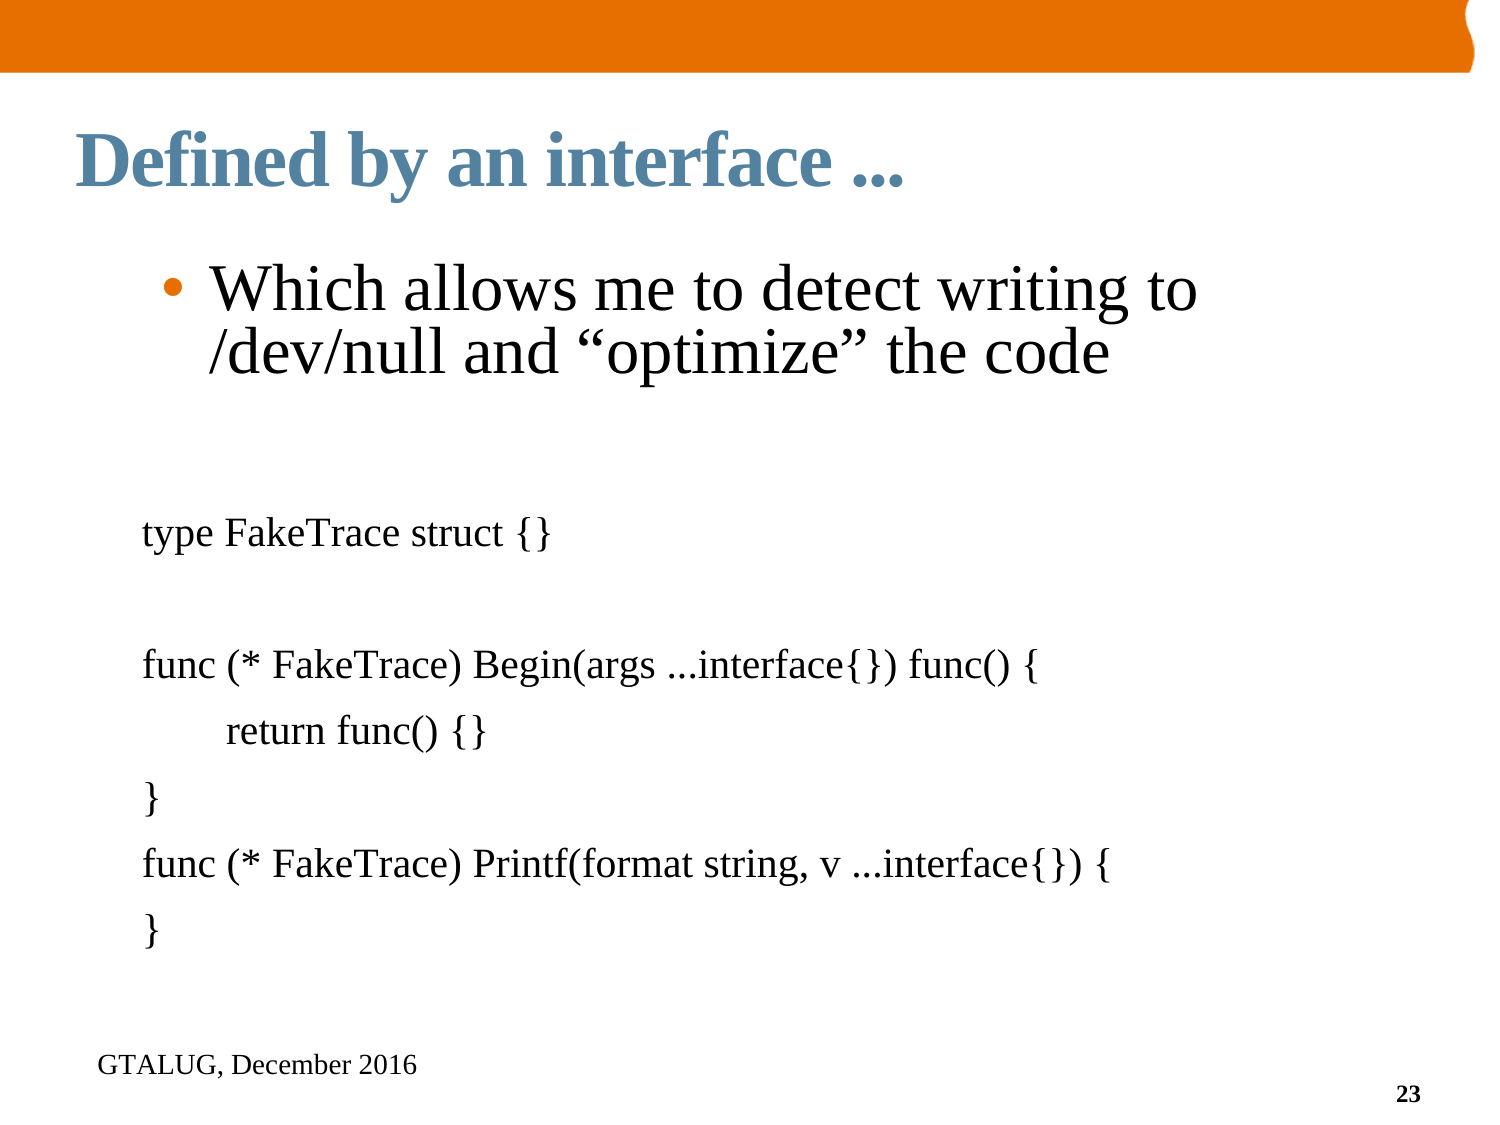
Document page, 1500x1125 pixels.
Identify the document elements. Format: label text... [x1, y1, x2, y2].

picture [0, 0, 1500, 75]
list Which allows me to detect writing to /dev/null and “optimize” the code type FakeTrace struct {} func (* FakeTrace) Begin(args ...interface{}) func() { return func() {} } func (* FakeTrace) Printf(format string, v ...interface{}) { } [67, 260, 1405, 1020]
title Defined by an interface ... [75, 122, 1438, 228]
